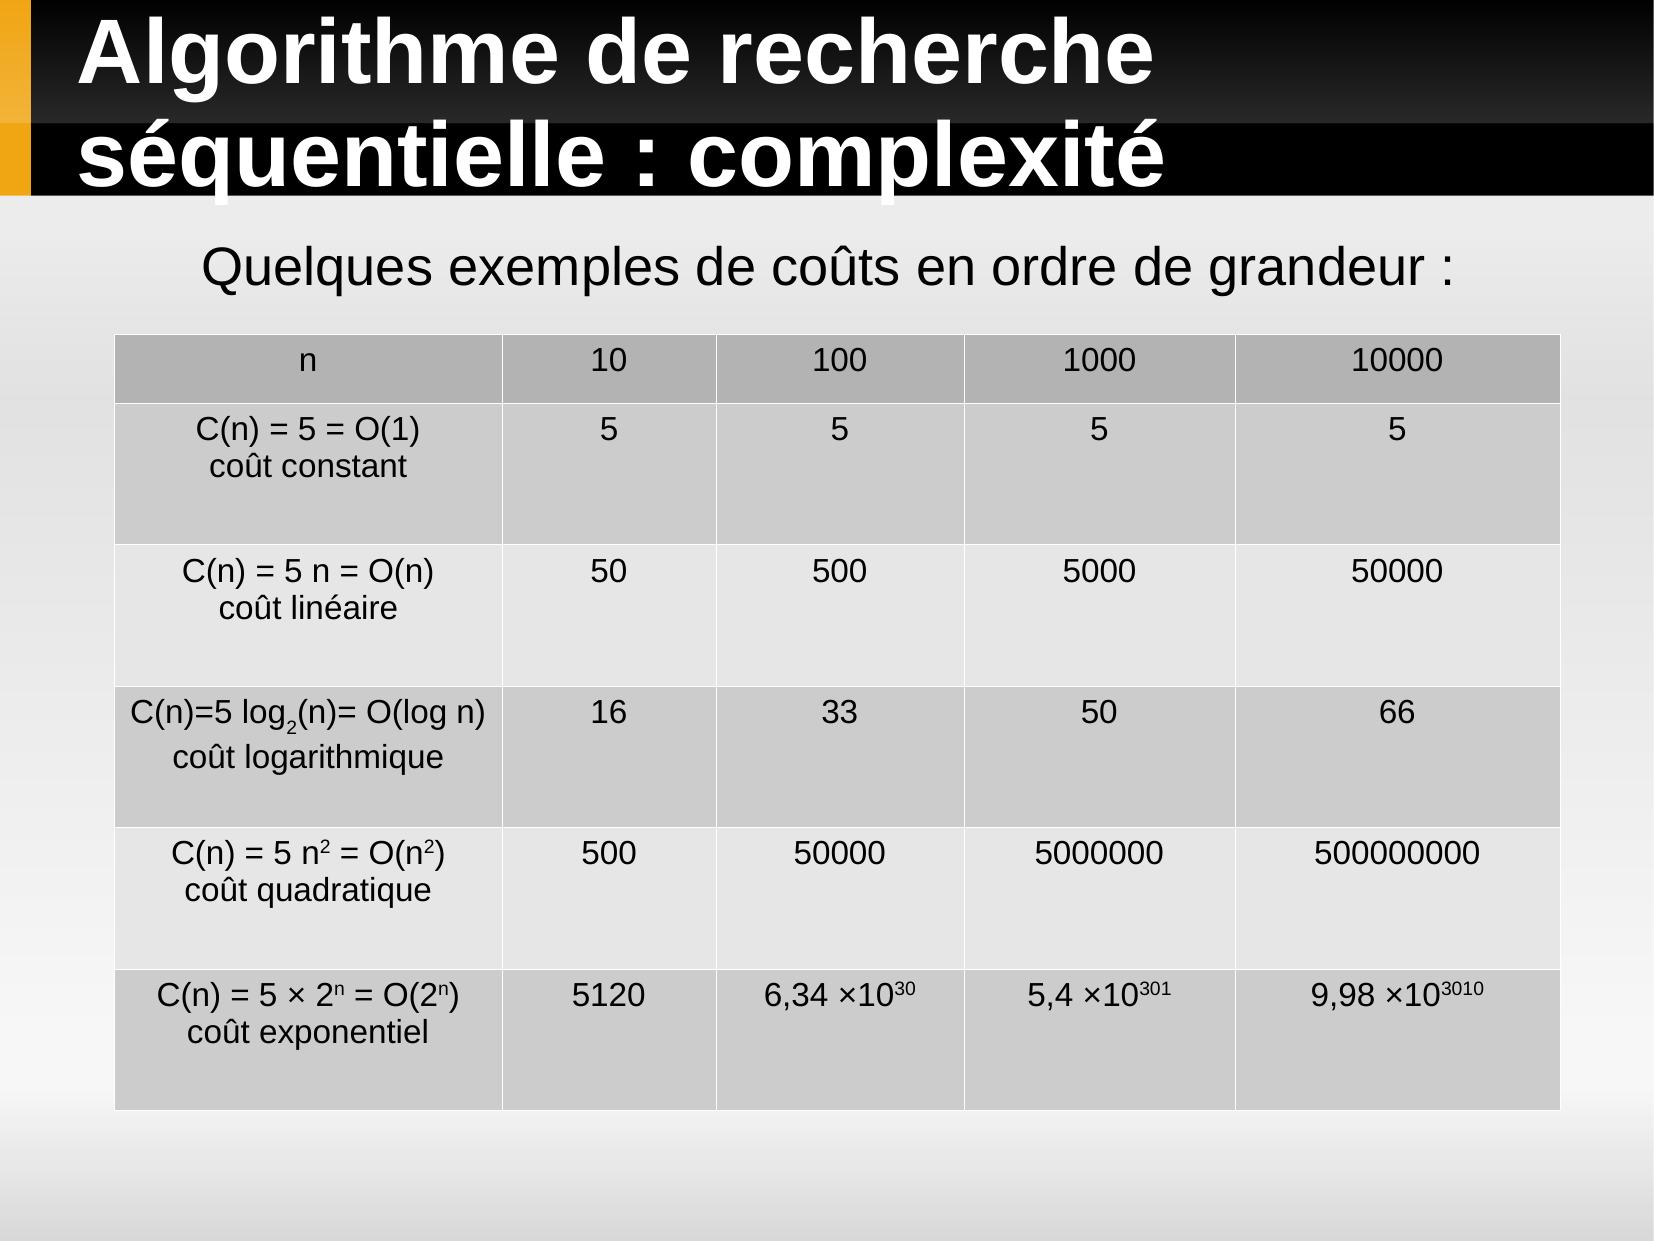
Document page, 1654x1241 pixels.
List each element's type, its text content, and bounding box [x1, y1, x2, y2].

table_cell 5000000 [965, 828, 1235, 969]
table_header n [115, 335, 502, 403]
table_cell 5120 [503, 970, 716, 1110]
table_cell 33 [717, 687, 964, 827]
table_cell 5000 [965, 545, 1235, 686]
table_cell C(n) = 5 = O(1) coût constant [115, 404, 502, 544]
table_cell 50 [503, 545, 716, 686]
table_cell 66 [1236, 687, 1560, 827]
table_header 100 [717, 335, 964, 403]
list Quelques exemples de coûts en ordre de grandeur : [88, 236, 1577, 798]
table_cell 500 [717, 545, 964, 686]
table_cell 5 [503, 404, 716, 544]
table_cell 50000 [717, 828, 964, 969]
table_cell 500 [503, 828, 716, 969]
table_header 1000 [965, 335, 1235, 403]
table_cell 9,98 ×103010 [1236, 970, 1560, 1110]
table_cell 5 [717, 404, 964, 544]
table_cell 5,4 ×10301 [965, 970, 1235, 1110]
table_header 10 [503, 335, 716, 403]
table_cell 5 [965, 404, 1235, 544]
title Algorithme de recherche séquentielle : complexité [76, 0, 1565, 208]
picture [0, 0, 1654, 1241]
table_cell C(n)=5 log2(n)= O(log n) coût logarithmique [115, 687, 502, 827]
table_cell 500000000 [1236, 828, 1560, 969]
table_cell 50 [965, 687, 1235, 827]
table_cell 6,34 ×1030 [717, 970, 964, 1110]
table_cell 5 [1236, 404, 1560, 544]
table_cell 50000 [1236, 545, 1560, 686]
table_cell C(n) = 5 n2 = O(n2) coût quadratique [115, 828, 502, 969]
table_cell 16 [503, 687, 716, 827]
table_cell C(n) = 5 × 2n = O(2n) coût exponentiel [115, 970, 502, 1110]
table_cell C(n) = 5 n = O(n) coût linéaire [115, 545, 502, 686]
table_header 10000 [1236, 335, 1560, 403]
